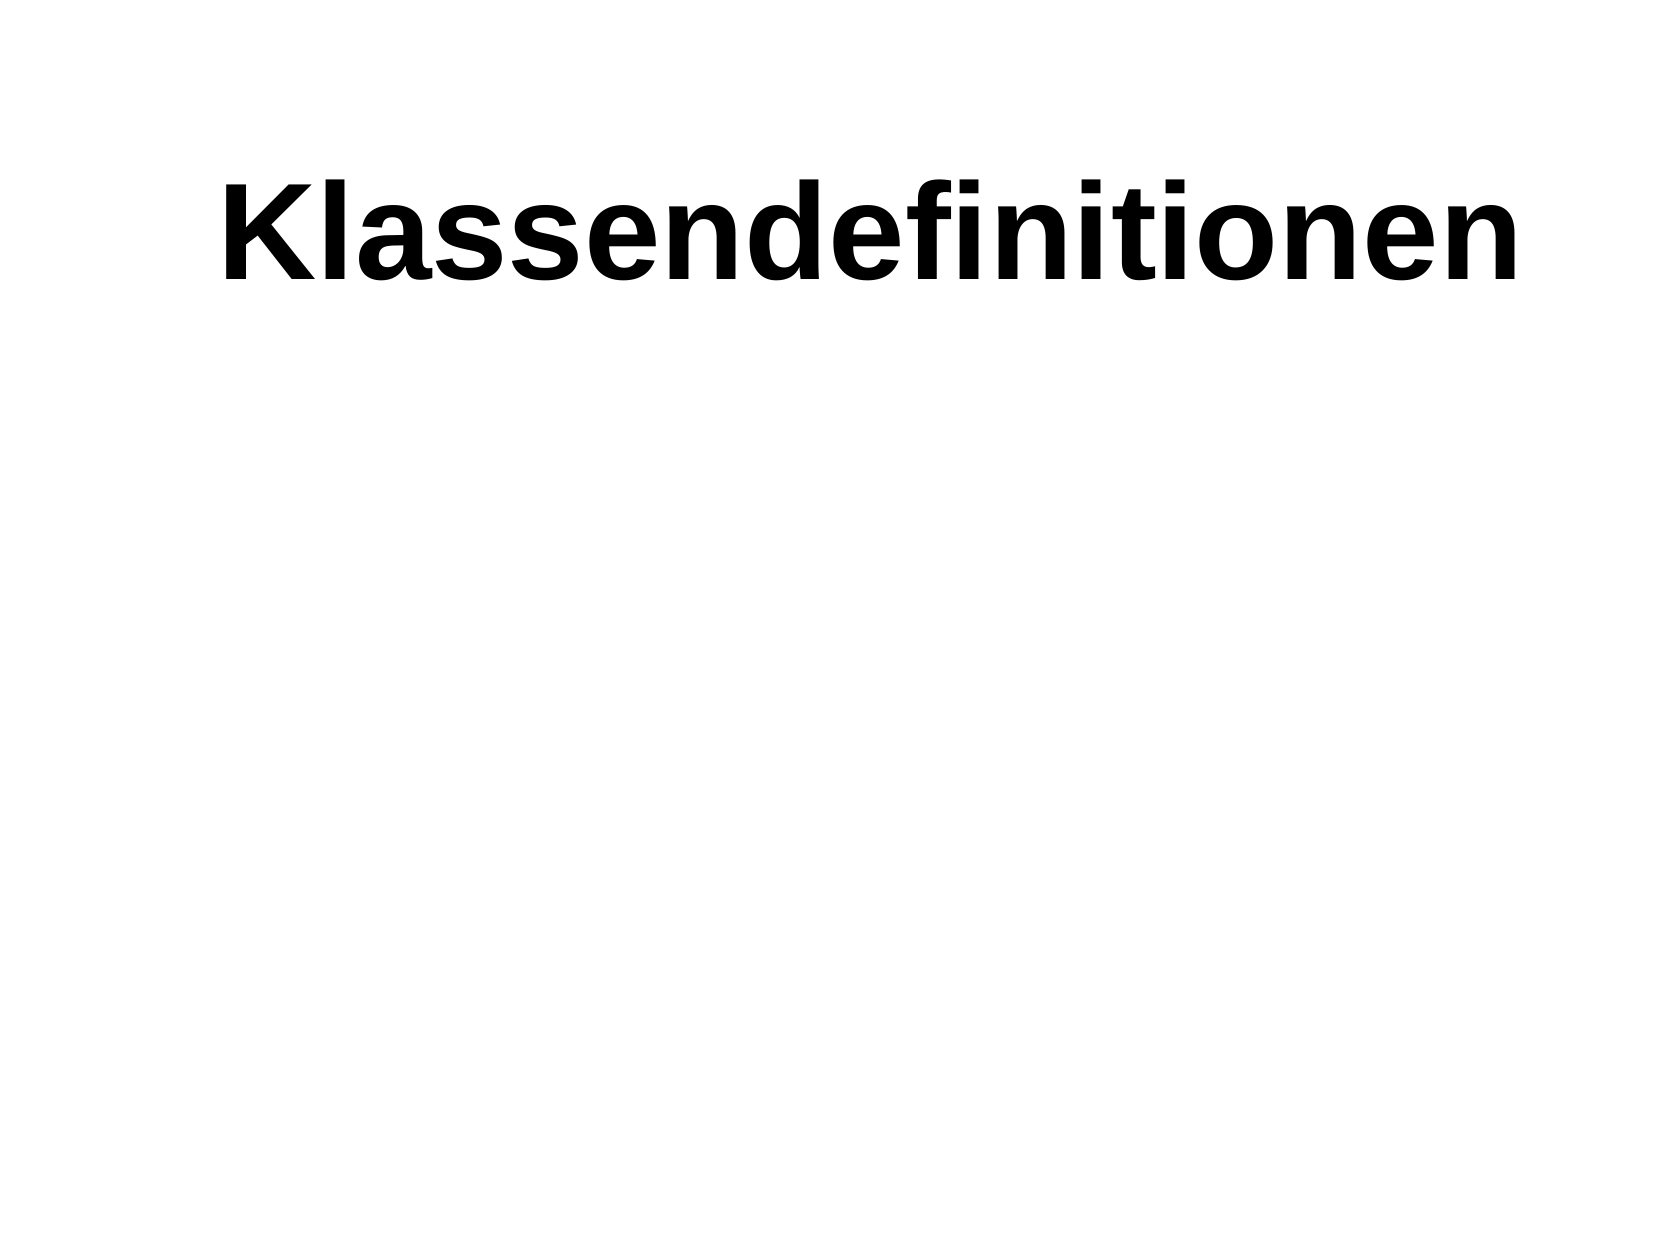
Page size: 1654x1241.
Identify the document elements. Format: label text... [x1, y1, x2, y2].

text_box Klassendefinitionen [147, 147, 1595, 325]
